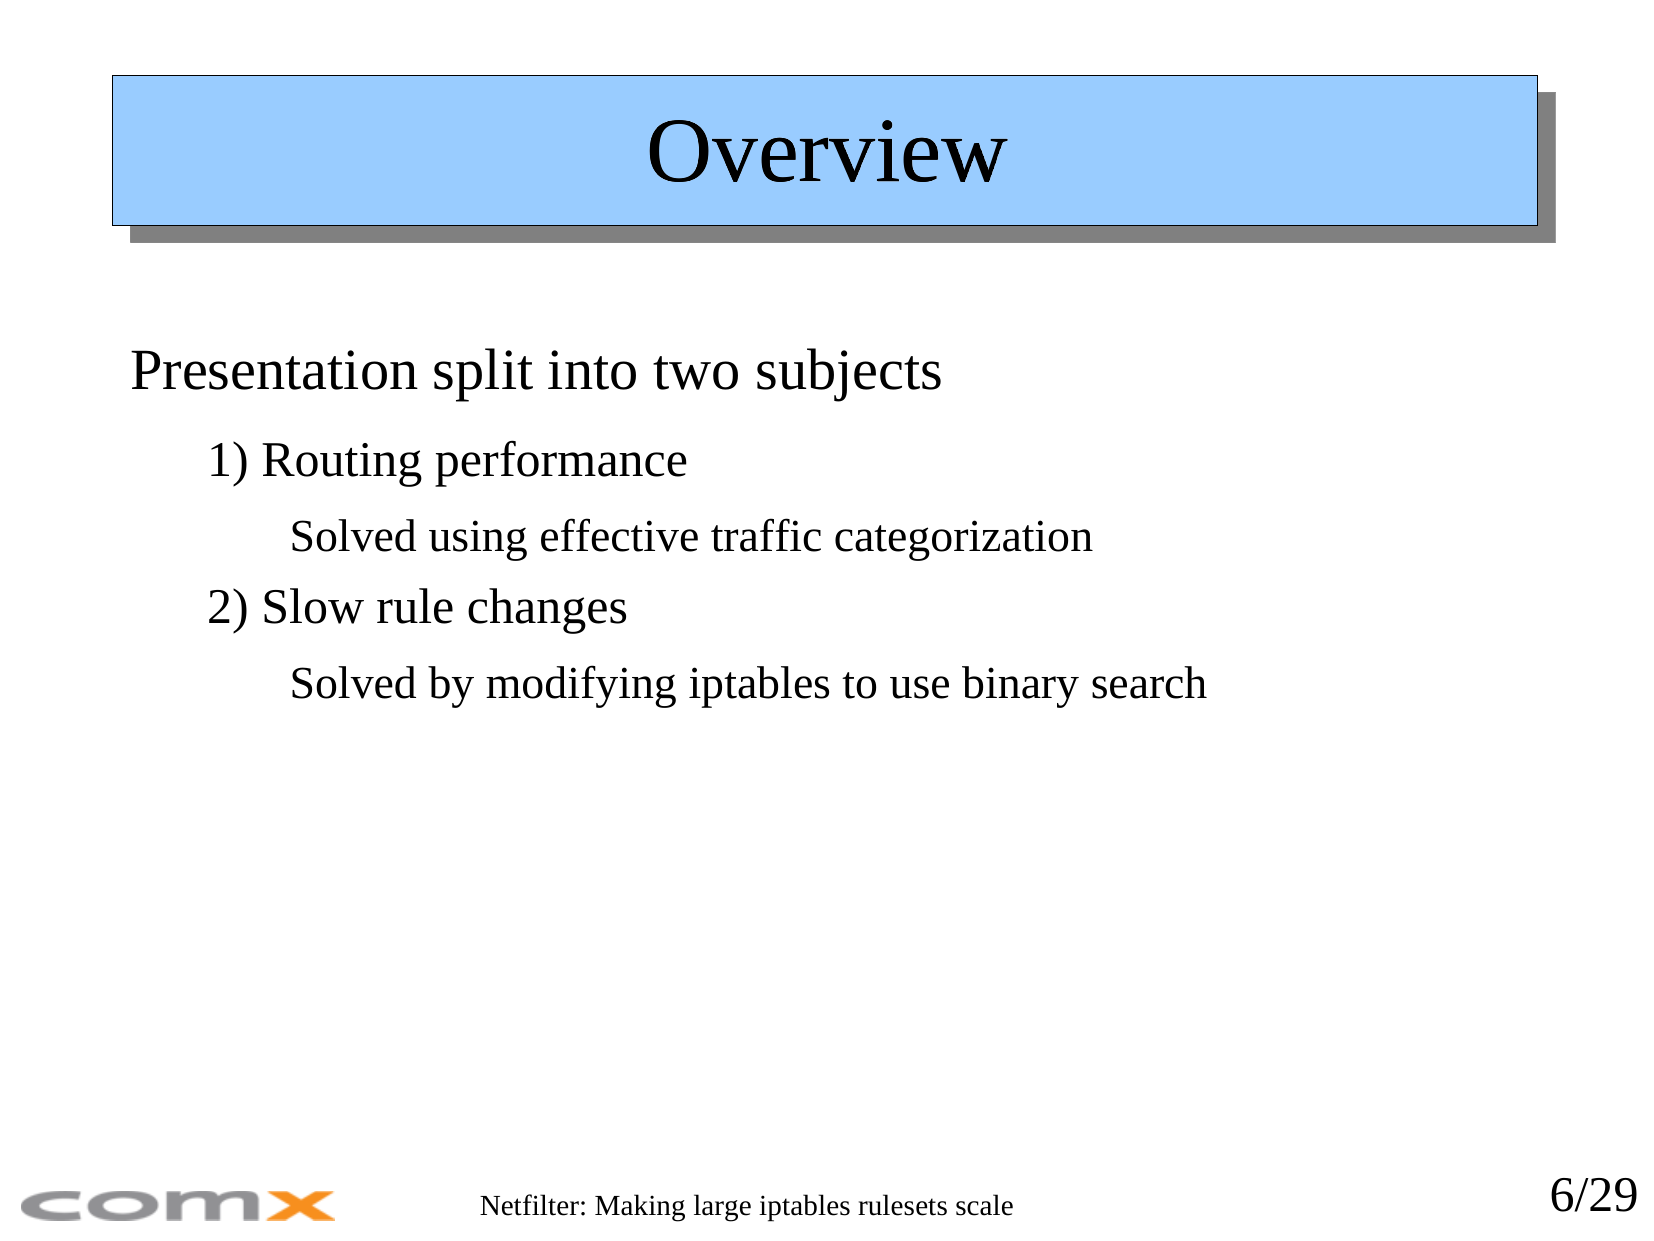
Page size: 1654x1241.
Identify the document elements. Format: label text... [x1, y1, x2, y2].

picture [21, 1191, 335, 1221]
list Presentation split into two subjects 1) Routing performance Solved using effective traffic categorization 2) Slow rule changes Solved by modifying iptables to use binary search [112, 337, 1538, 1096]
title Overview [116, 90, 1538, 211]
